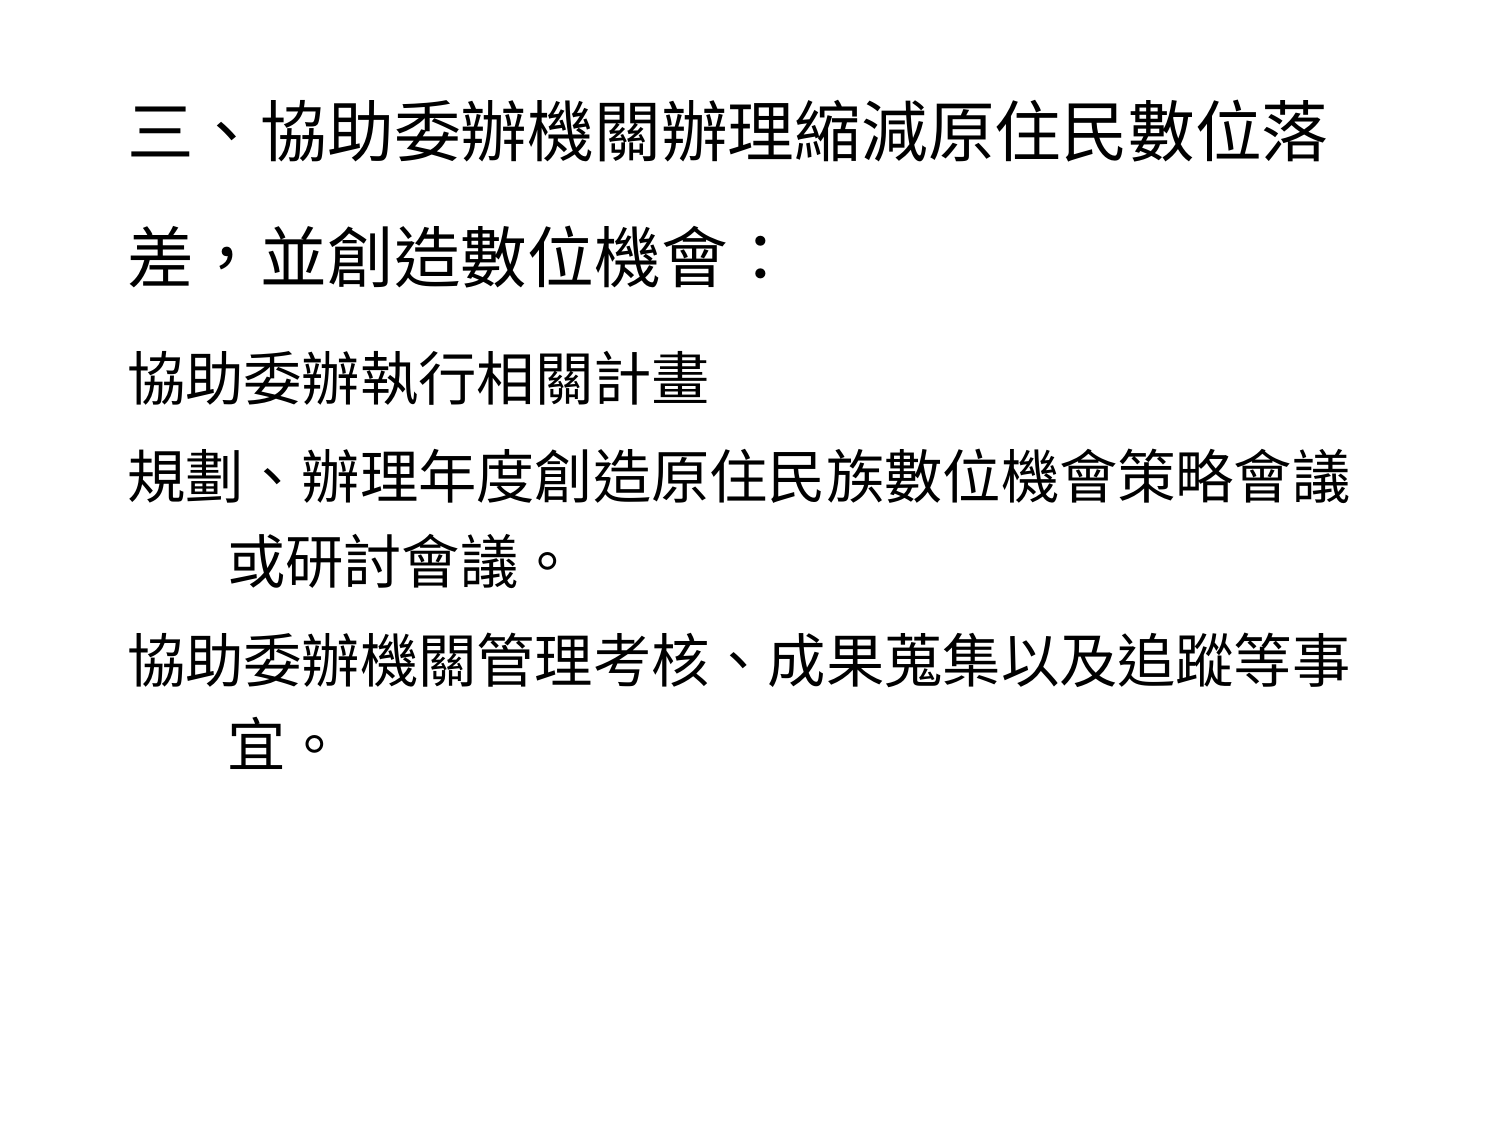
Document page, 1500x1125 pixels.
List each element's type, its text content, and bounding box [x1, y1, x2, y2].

title 三、協助委辦機關辦理縮減原住民數位落差，並創造數位機會： [112, 91, 1388, 297]
list 協助委辦執行相關計畫 規劃、辦理年度創造原住民族數位機會策略會議或研討會議。 協助委辦機關管理考核、成果蒐集以及追蹤等事宜。 [112, 324, 1388, 1001]
